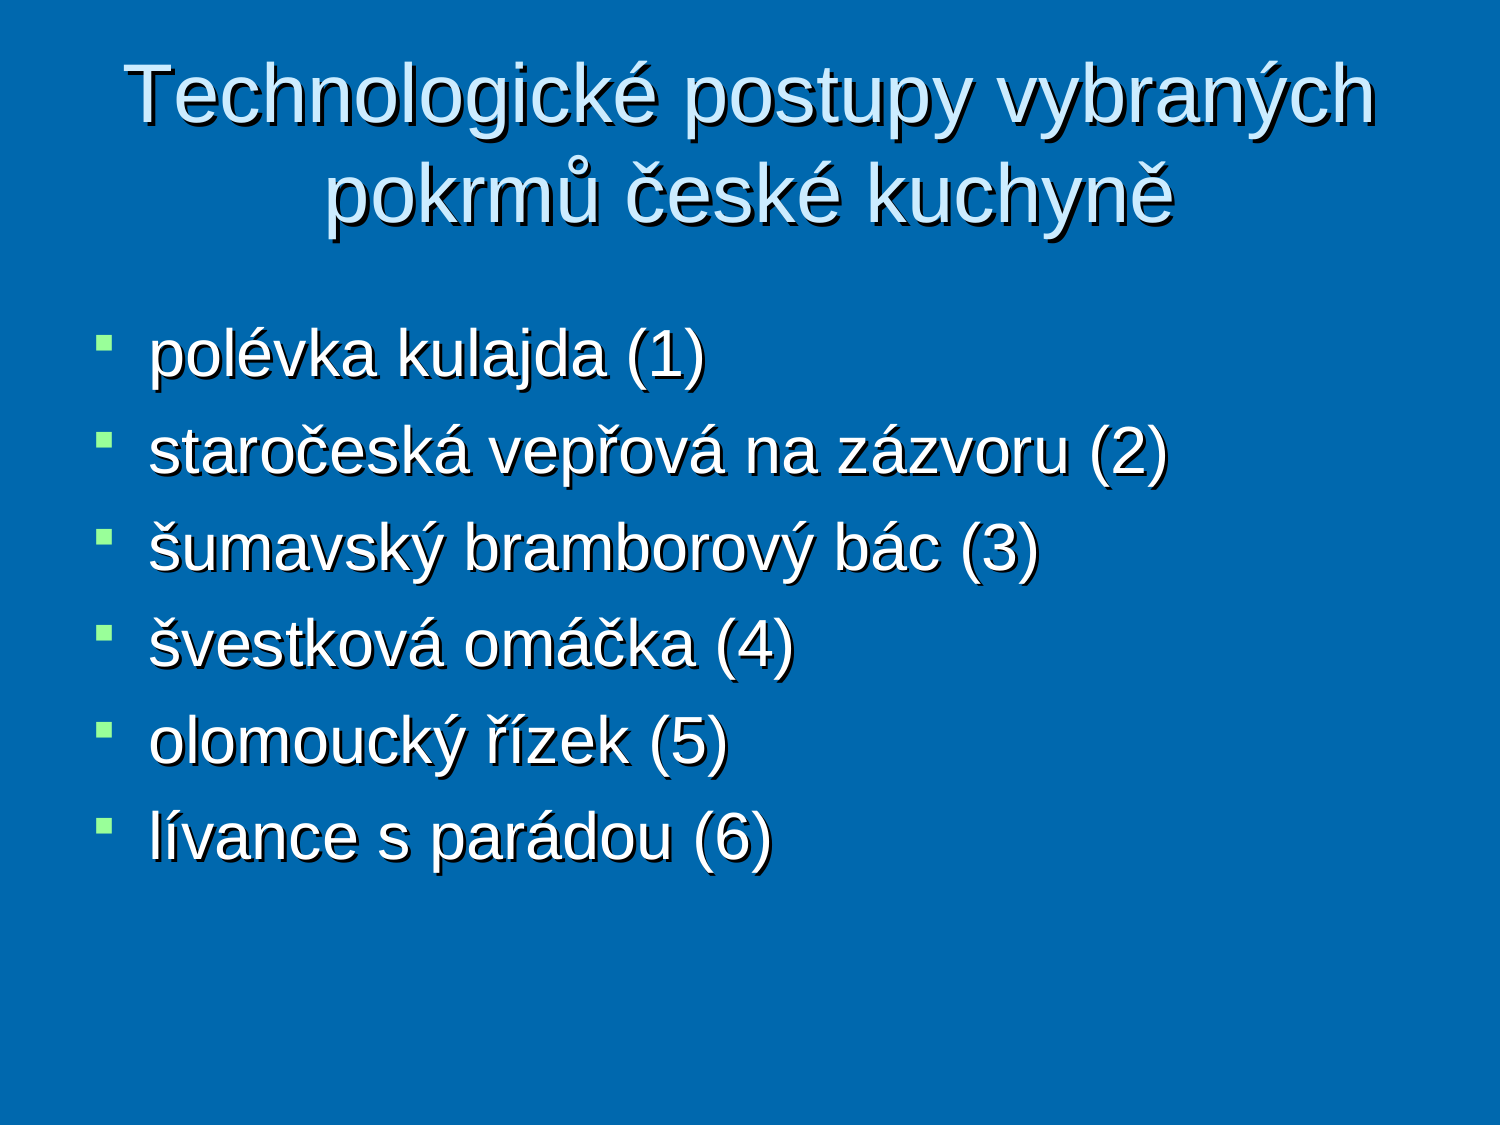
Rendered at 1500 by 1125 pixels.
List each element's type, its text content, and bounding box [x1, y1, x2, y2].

list polévka kulajda (1) staročeská vepřová na zázvoru (2) šumavský bramborový bác (3) švestková omáčka (4) olomoucký řízek (5) lívance s parádou (6) [76, 302, 1427, 1046]
title Technologické postupy vybraných pokrmů české kuchyně [75, 31, 1426, 247]
